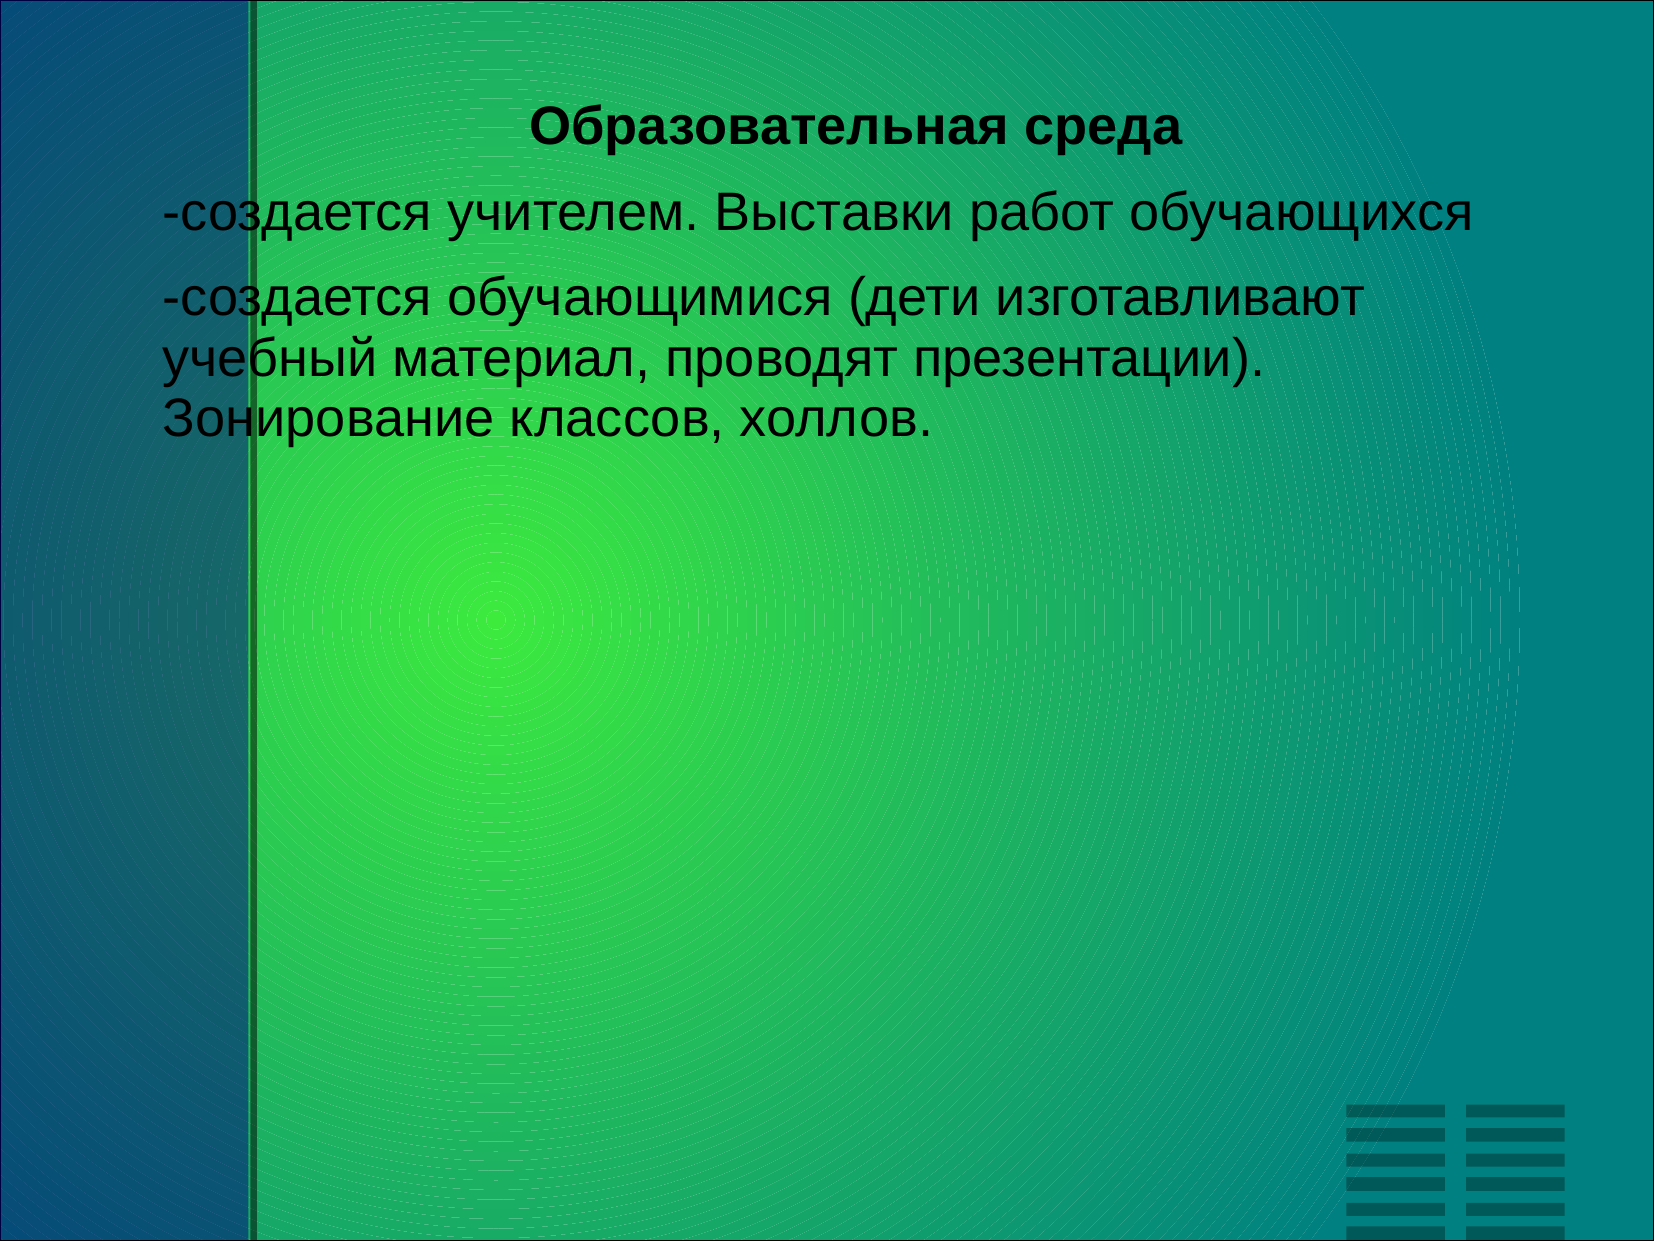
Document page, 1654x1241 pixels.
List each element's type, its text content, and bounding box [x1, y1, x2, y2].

text_box Образовательная среда -создается учителем. Выставки работ обучающихся -создается обучающимися (дети изготавливают учебный материал, проводят презентации). Зонирование классов, холлов. [147, 88, 1565, 591]
